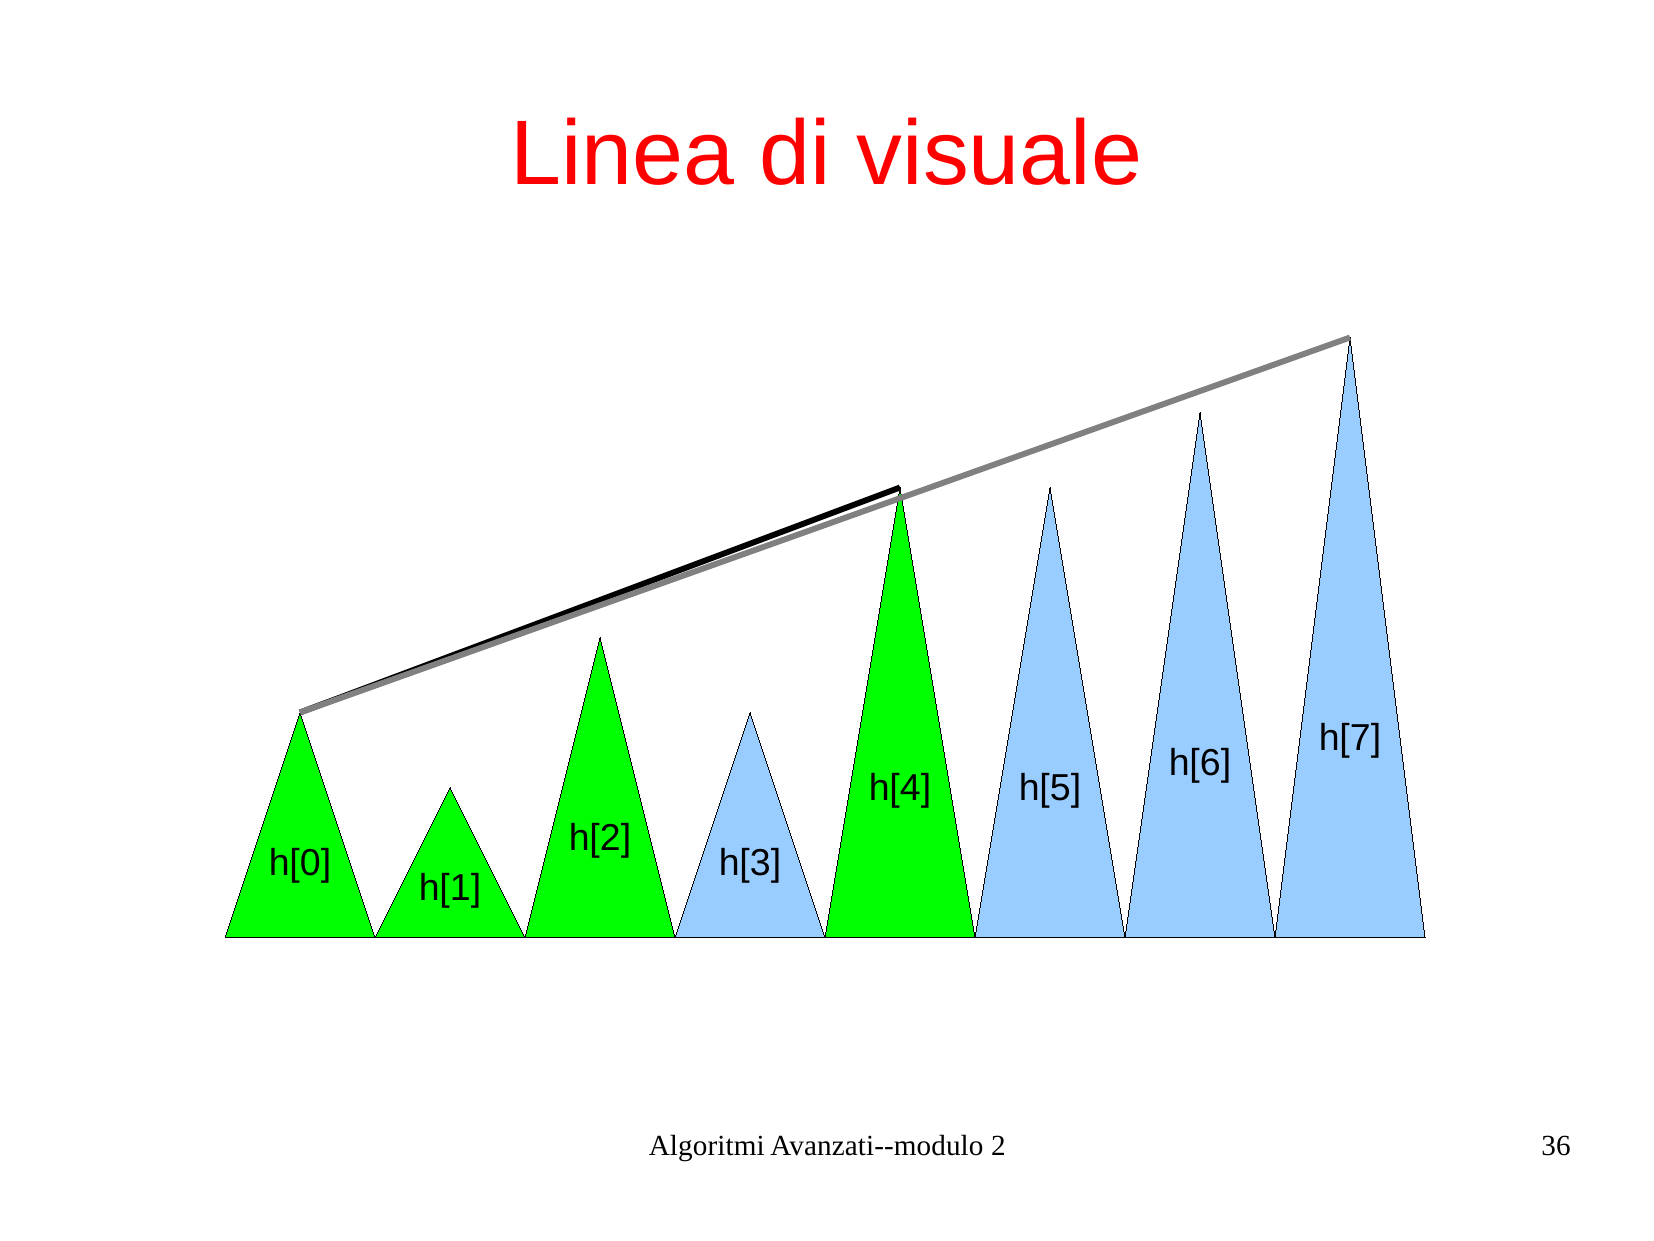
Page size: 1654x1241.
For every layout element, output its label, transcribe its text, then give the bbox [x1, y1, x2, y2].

text_box h[4] [825, 501, 975, 938]
text_box h[7] [1275, 341, 1426, 938]
text_box h[3] [675, 712, 825, 938]
title Linea di visuale [82, 49, 1571, 257]
text_box h[6] [1125, 412, 1275, 938]
text_box h[2] [525, 637, 675, 938]
text_box h[1] [375, 787, 526, 938]
text_box h[0] [225, 713, 376, 938]
text_box h[5] [975, 487, 1125, 938]
